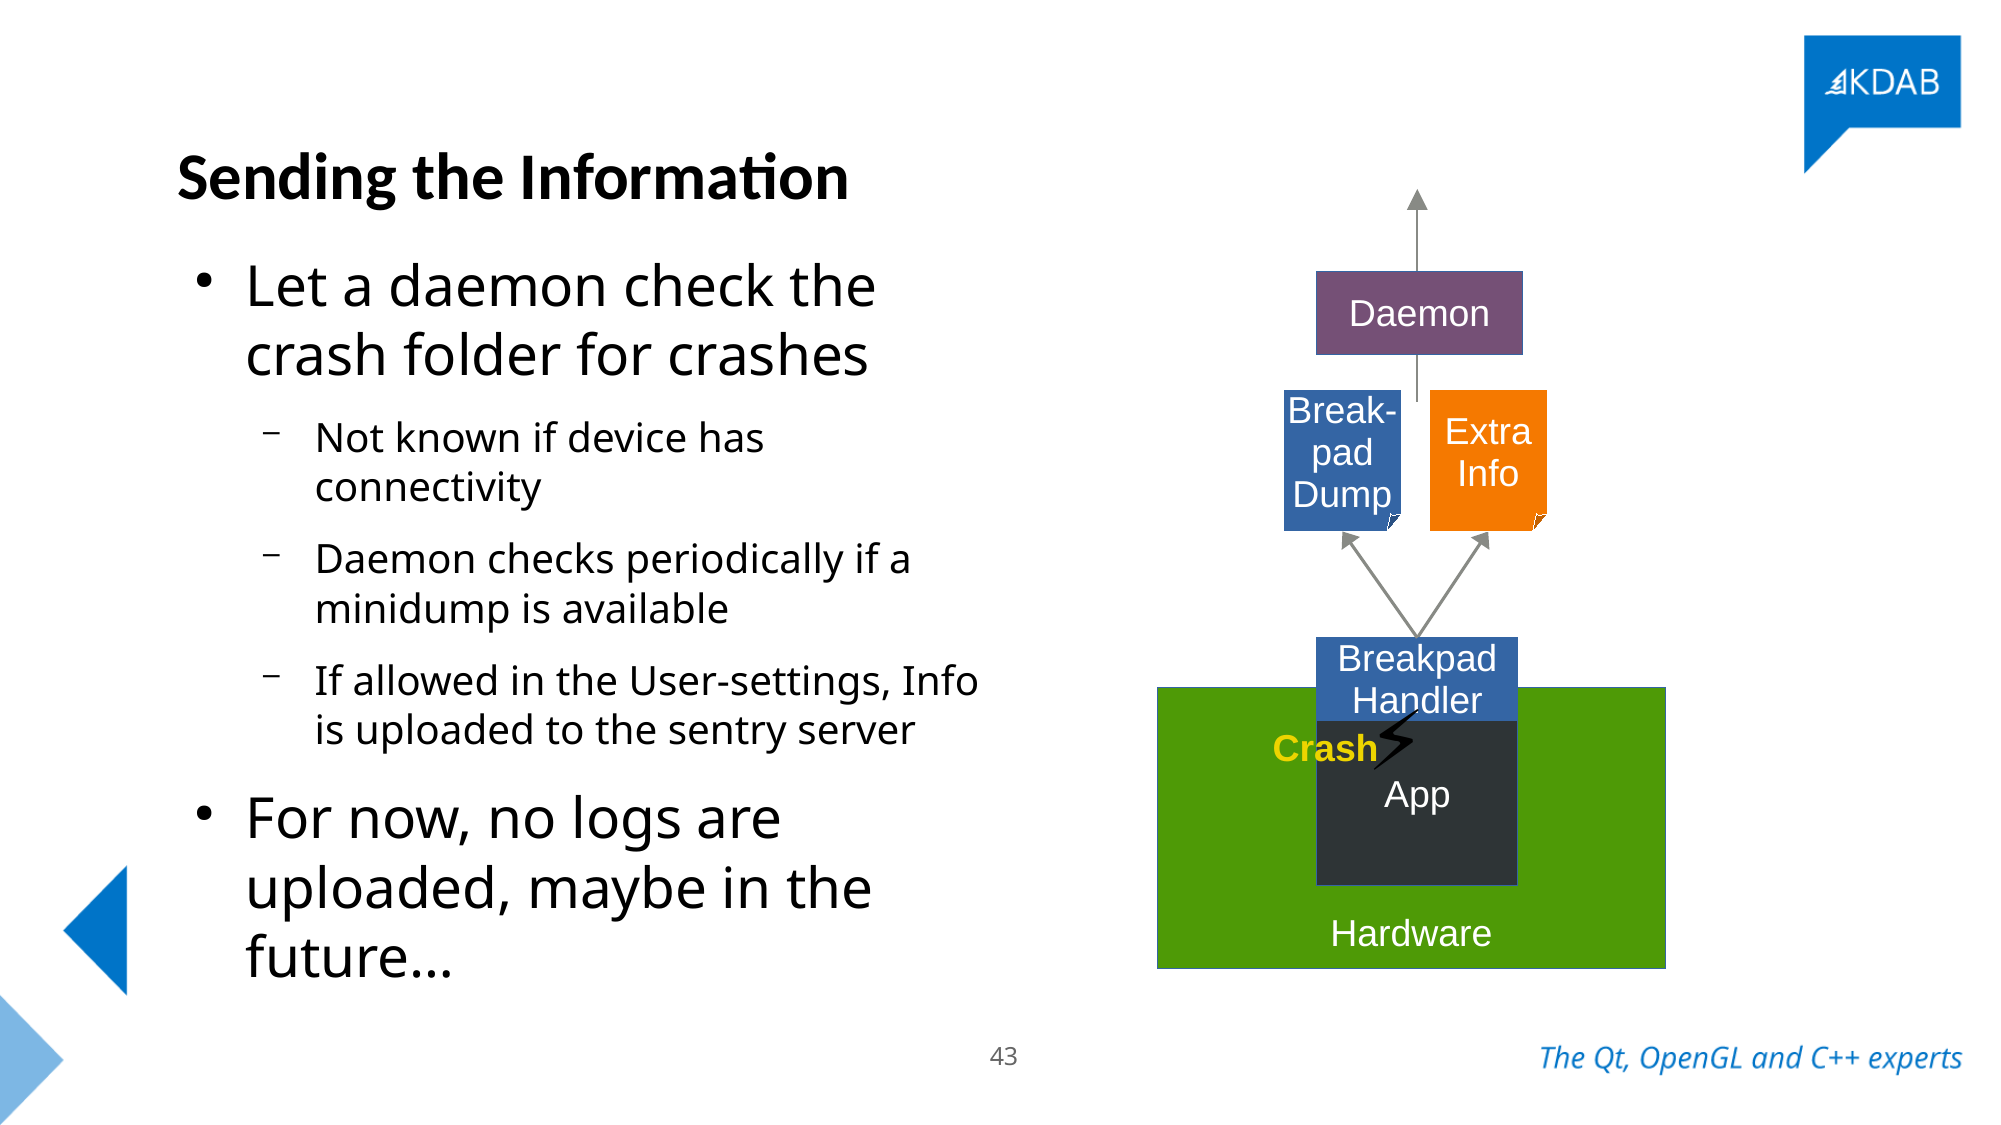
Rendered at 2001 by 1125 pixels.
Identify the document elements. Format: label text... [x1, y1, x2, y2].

text_box Breakpad Handler [1316, 637, 1518, 720]
text_box Break- pad Dump [1283, 389, 1402, 532]
text_box App [1435, 796, 1445, 805]
list Let a daemon check the crash folder for crashes Not known if device has connectivity Daemon checks periodically if a minidump is available If allowed in the User-settings, Info is uploaded to the sentry server For now, no logs are uploaded, maybe in the future… [177, 251, 1004, 996]
text_box Crash [1257, 720, 1436, 792]
text_box ⚡ [1352, 688, 1565, 796]
text_box Daemon [1316, 271, 1523, 355]
text_box App [1316, 792, 1518, 886]
picture [0, 0, 2001, 1125]
text_box Hardware [1157, 687, 1666, 969]
text_box Extra Info [1429, 389, 1548, 532]
title Sending the Information [177, 129, 1871, 237]
text_box App [1415, 796, 1425, 805]
